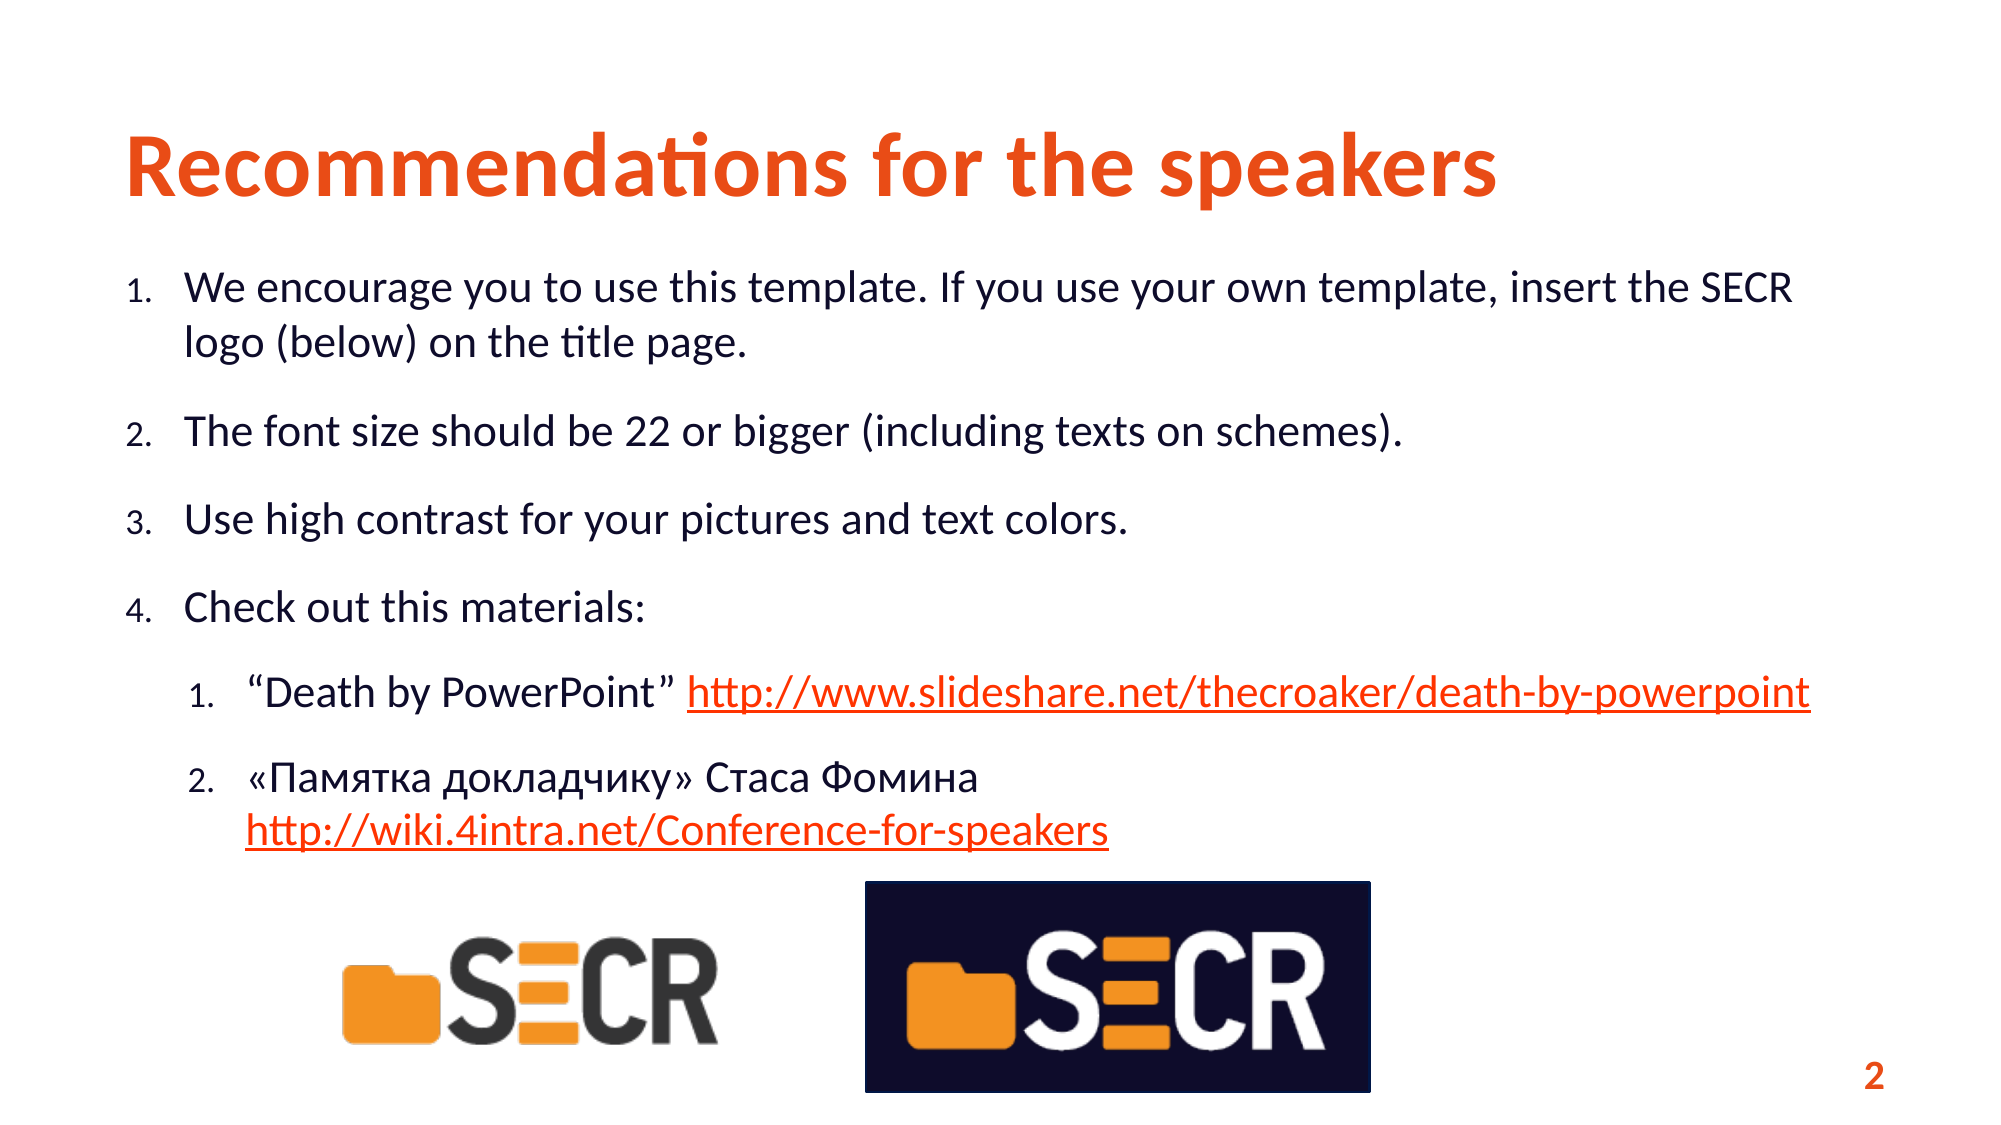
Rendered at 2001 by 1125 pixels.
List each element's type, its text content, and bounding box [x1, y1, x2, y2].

slide_number <номер> [1433, 1042, 1900, 1103]
picture [899, 924, 1370, 1059]
text_box [866, 882, 1370, 1092]
title Recommendations for the speakers [110, 65, 1828, 224]
list We encourage you to use this template. If you use your own template, insert the SECR logo (below) on the title page. The font size should be 22 or bigger (including texts on schemes). Use high contrast for your pictures and text colors. Check out this materials: “Death by PowerPoint” http://www.slideshare.net/thecroaker/death-by-powerpoint «Памятка докладчику» Стаса Фомина http://wiki.4intra.net/Conference-for-speakers [110, 249, 1828, 1004]
picture [316, 925, 745, 1059]
